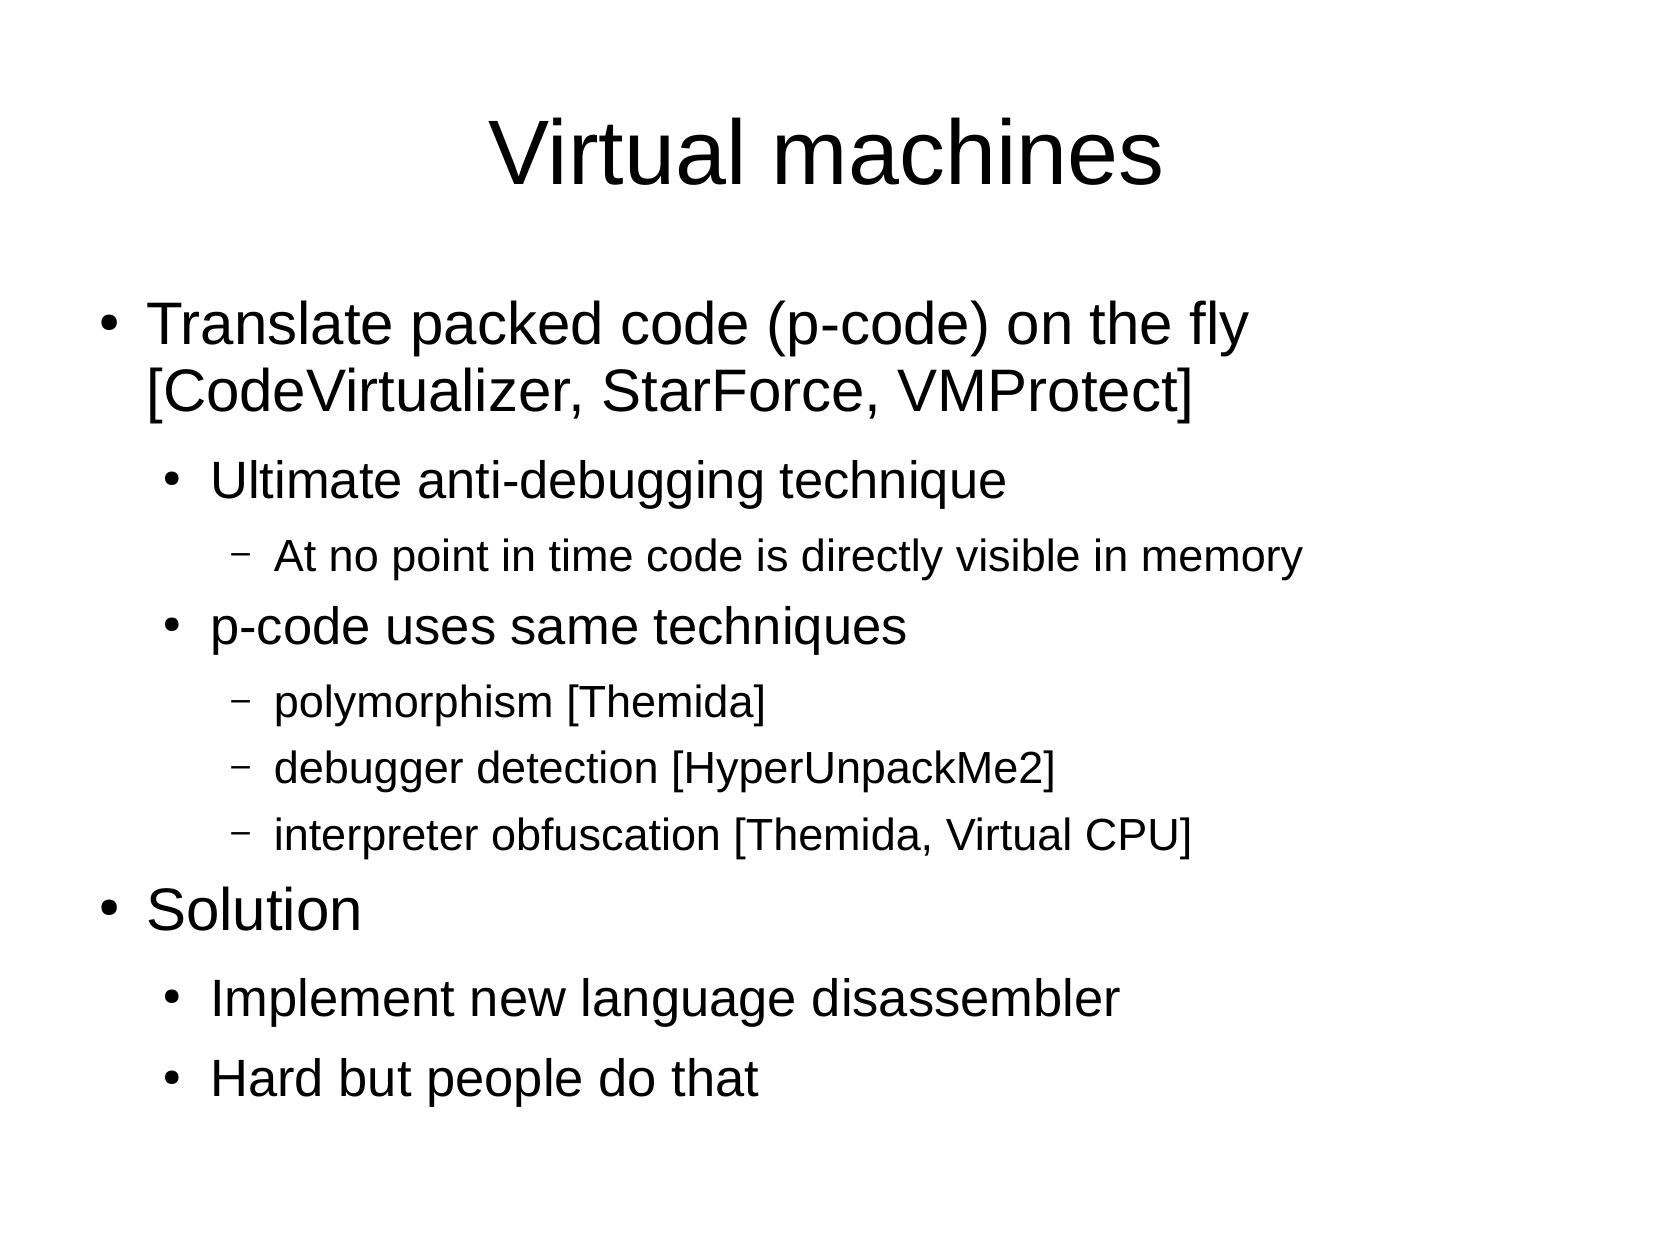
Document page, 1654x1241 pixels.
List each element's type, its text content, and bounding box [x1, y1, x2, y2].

title Virtual machines [82, 49, 1571, 257]
list Translate packed code (p-code) on the fly [CodeVirtualizer, StarForce, VMProtect] Ultimate anti-debugging technique At no point in time code is directly visible in memory p-code uses same techniques polymorphism [Themida] debugger detection [HyperUnpackMe2] interpreter obfuscation [Themida, Virtual CPU] Solution Implement new language disassembler Hard but people do that [82, 290, 1571, 1109]
